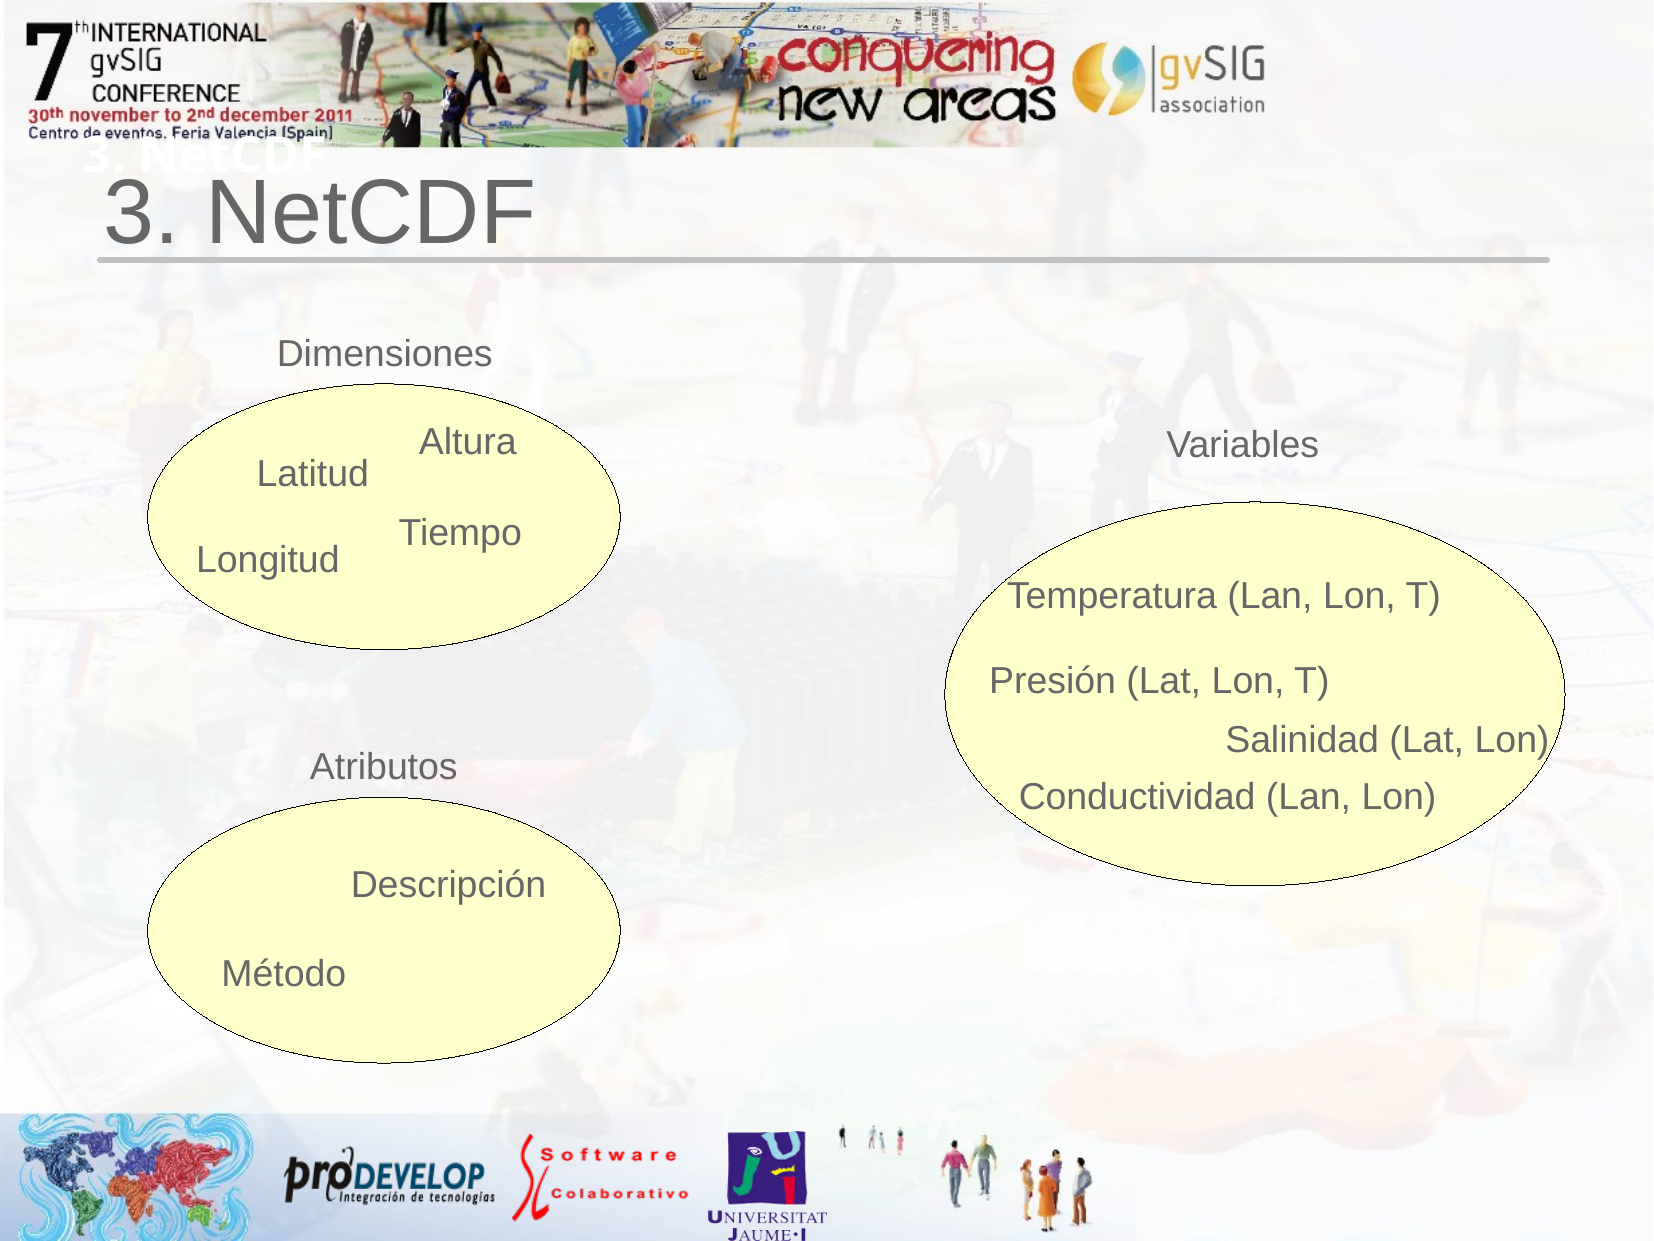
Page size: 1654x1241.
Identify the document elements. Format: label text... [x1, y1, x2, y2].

text_box Presión (Lat, Lon, T) [974, 651, 1345, 709]
subtitle [88, 295, 1577, 1114]
text_box Conductividad (Lan, Lon) [1003, 767, 1452, 825]
text_box Atributos [295, 738, 473, 796]
text_box Latitud [241, 445, 384, 544]
text_box Altura [404, 413, 532, 471]
text_box [147, 383, 621, 650]
text_box [147, 797, 621, 1064]
text_box 3. NetCDF [88, 153, 552, 272]
text_box Descripción [336, 856, 562, 914]
text_box Temperatura (Lan, Lon, T) [992, 566, 1457, 624]
text_box Variables [1151, 415, 1335, 473]
text_box Salinidad (Lat, Lon) [1210, 710, 1565, 768]
text_box Tiempo [383, 504, 537, 562]
text_box Dimensiones [262, 324, 508, 382]
title 3. NetCDF [82, 49, 1571, 257]
text_box Método [206, 944, 362, 1002]
text_box Longitud [181, 531, 355, 589]
picture [0, 0, 1654, 1241]
